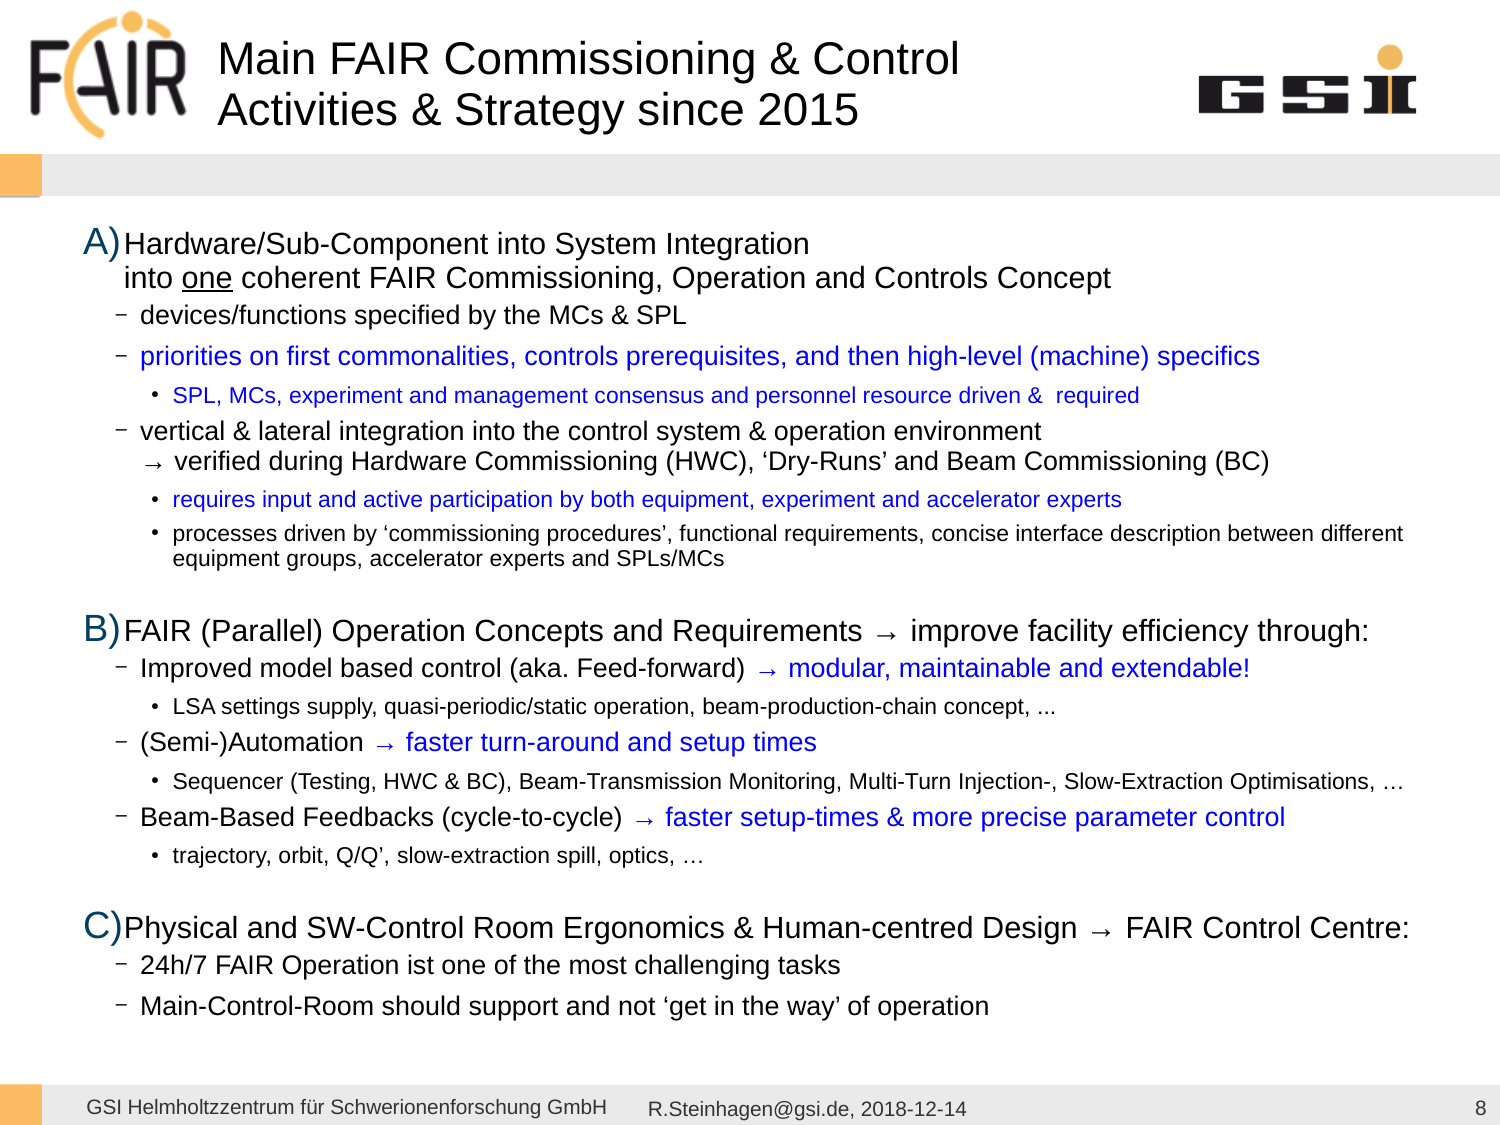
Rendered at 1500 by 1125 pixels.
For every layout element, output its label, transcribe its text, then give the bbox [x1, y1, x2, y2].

picture [1197, 42, 1419, 117]
title Main FAIR Commissioning & Control Activities & Strategy since 2015 [217, 20, 1109, 147]
picture [30, 9, 187, 141]
list Hardware/Sub-Component into System Integration into one coherent FAIR Commissioning, Operation and Controls Concept devices/functions specified by the MCs & SPL priorities on first commonalities, controls prerequisites, and then high-level (machine) specifics SPL, MCs, experiment and management consensus and personnel resource driven & required vertical & lateral integration into the control system & operation environment → verified during Hardware Commissioning (HWC), ‘Dry-Runs’ and Beam Commissioning (BC) requires input and active participation by both equipment, experiment and accelerator experts processes driven by ‘commissioning procedures’, functional requirements, concise interface description between different equipment groups, accelerator experts and SPLs/MCs FAIR (Parallel) Operation Concepts and Requirements → improve facility efficiency through: Improved model based control (aka. Feed-forward) → modular, maintainable and extendable! LSA settings supply, quasi-periodic/static operation, beam-production-chain concept, ... (Semi-)Automation → faster turn-around and setup times Sequencer (Testing, HWC & BC), Beam-Transmission Monitoring, Multi-Turn Injection-, Slow-Extraction Optimisations, … Beam-Based Feedbacks (cycle-to-cycle) → faster setup-times & more precise parameter control trajectory, orbit, Q/Q’, slow-extraction spill, optics, … Physical and SW-Control Room Ergonomics & Human-centred Design → FAIR Control Centre: 24h/7 FAIR Operation ist one of the most challenging tasks Main-Control-Room should support and not ‘get in the way’ of operation [75, 226, 1425, 1050]
